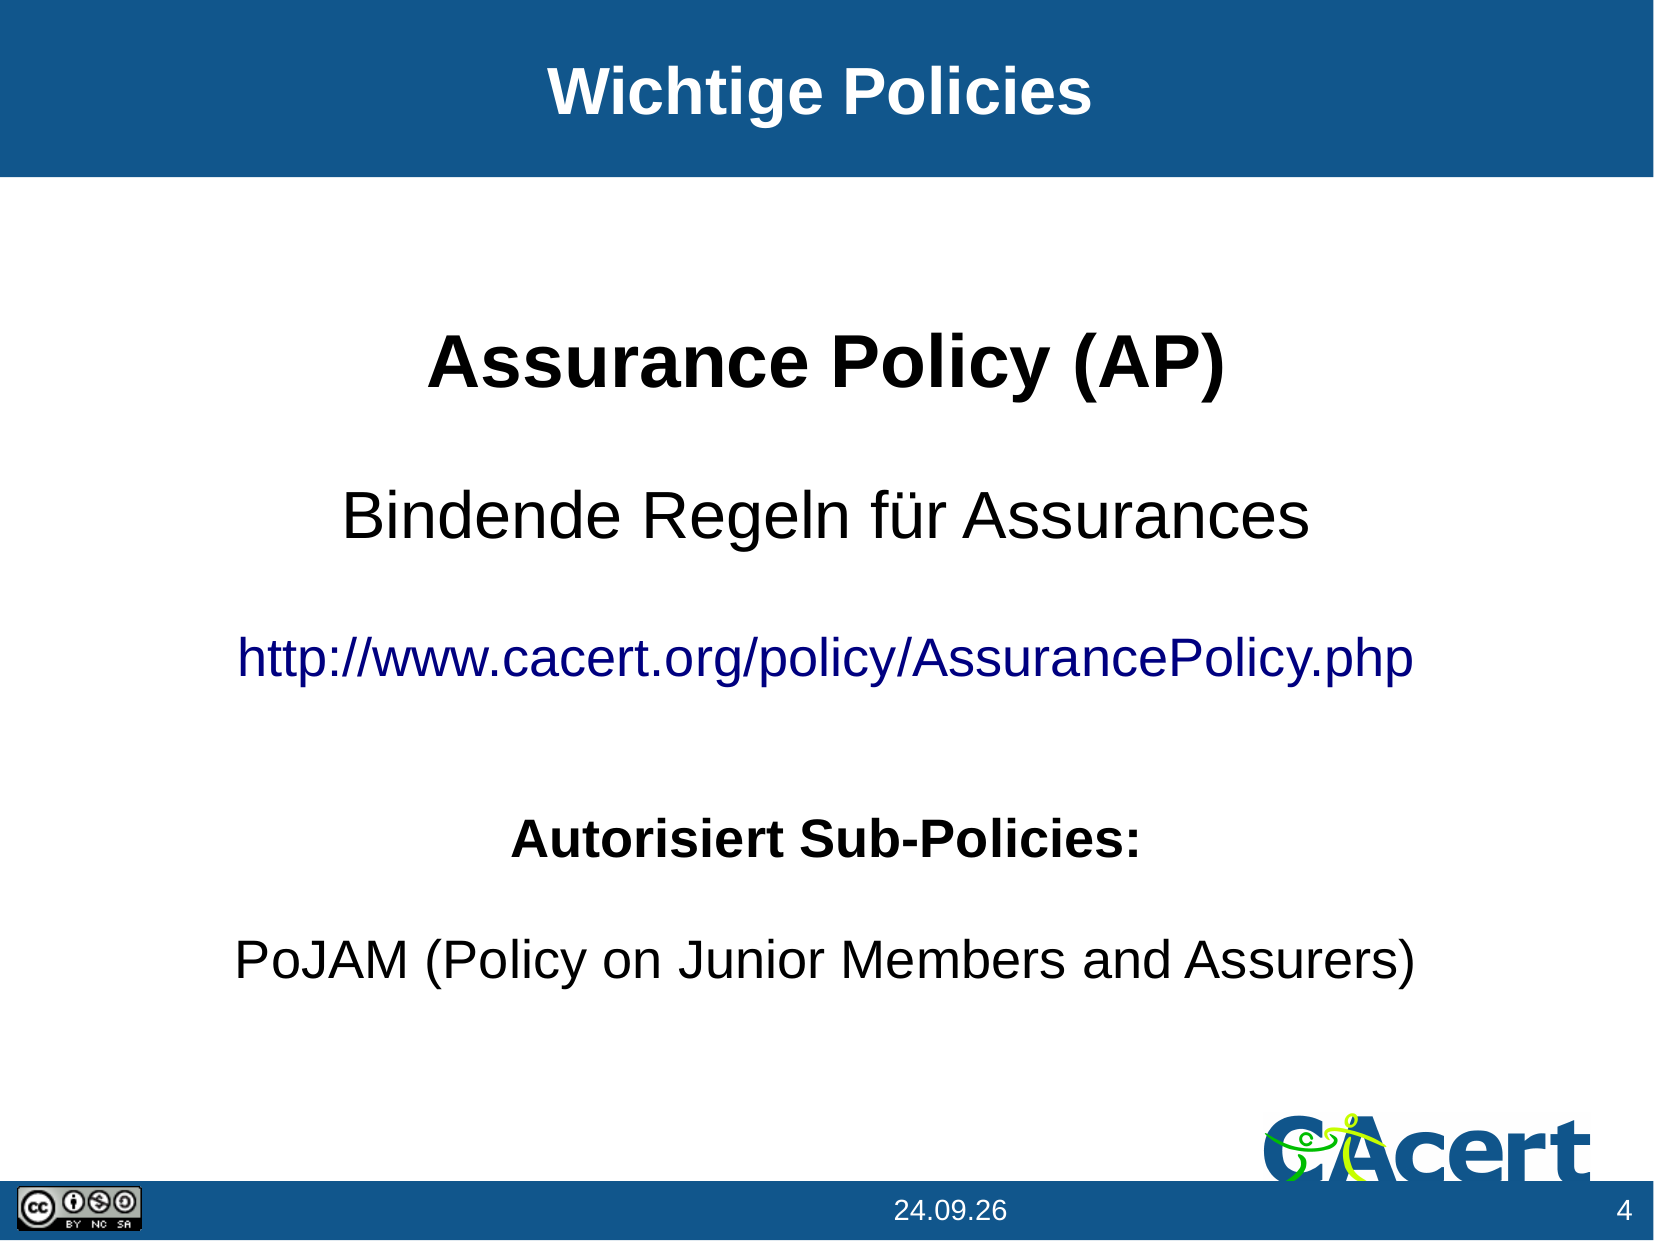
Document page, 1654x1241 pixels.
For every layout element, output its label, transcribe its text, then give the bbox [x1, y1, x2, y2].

picture [1263, 1112, 1591, 1181]
picture [17, 1186, 142, 1231]
title Wichtige Policies [76, 17, 1565, 166]
subtitle Assurance Policy (AP) Bindende Regeln für Assurances http://www.cacert.org/policy/AssurancePolicy.php Autorisiert Sub-Policies: PoJAM (Policy on Junior Members and Assurers) [82, 225, 1571, 1084]
